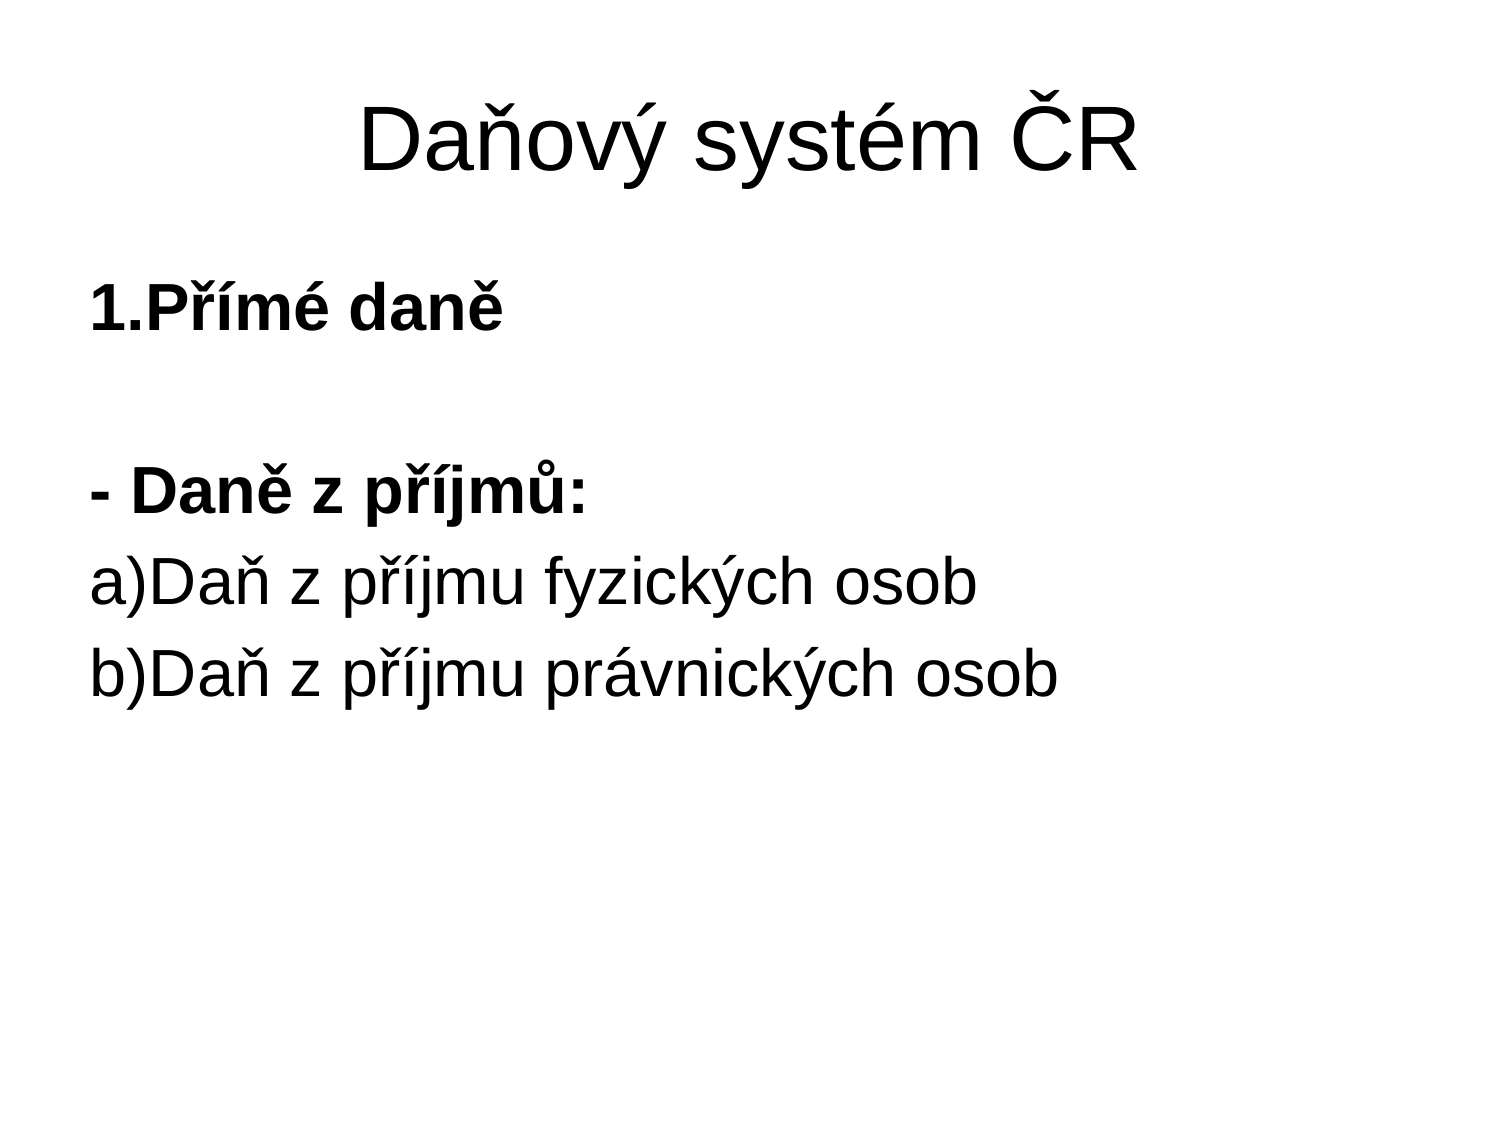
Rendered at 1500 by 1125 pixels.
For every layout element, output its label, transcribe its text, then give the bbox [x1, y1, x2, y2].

text_box Přímé daně - Daně z příjmů: Daň z příjmu fyzických osob Daň z příjmu právnických osob [74, 262, 1425, 1005]
text_box Daňový systém ČR [74, 45, 1425, 233]
